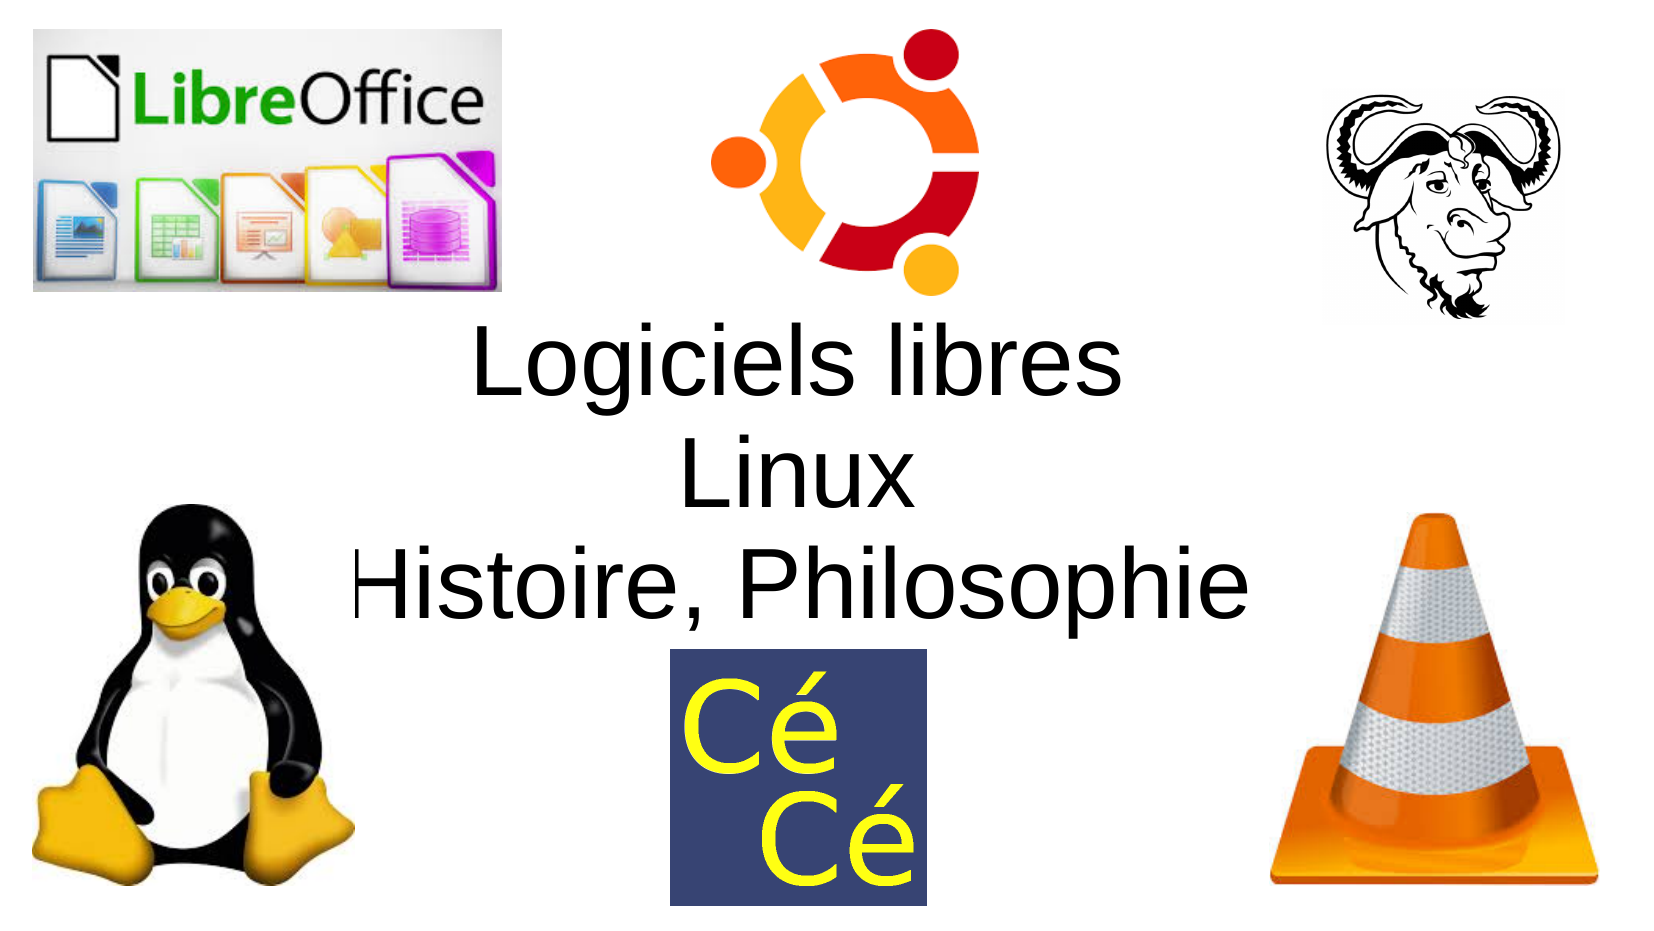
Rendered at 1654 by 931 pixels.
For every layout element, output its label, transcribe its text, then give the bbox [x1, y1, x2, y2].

picture [33, 29, 502, 292]
picture [1269, 512, 1600, 886]
picture [670, 649, 927, 906]
picture [711, 29, 979, 296]
picture [1322, 88, 1565, 326]
picture [32, 504, 355, 886]
subtitle Logiciels libres Linux Histoire, Philosophie [29, 59, 1565, 886]
